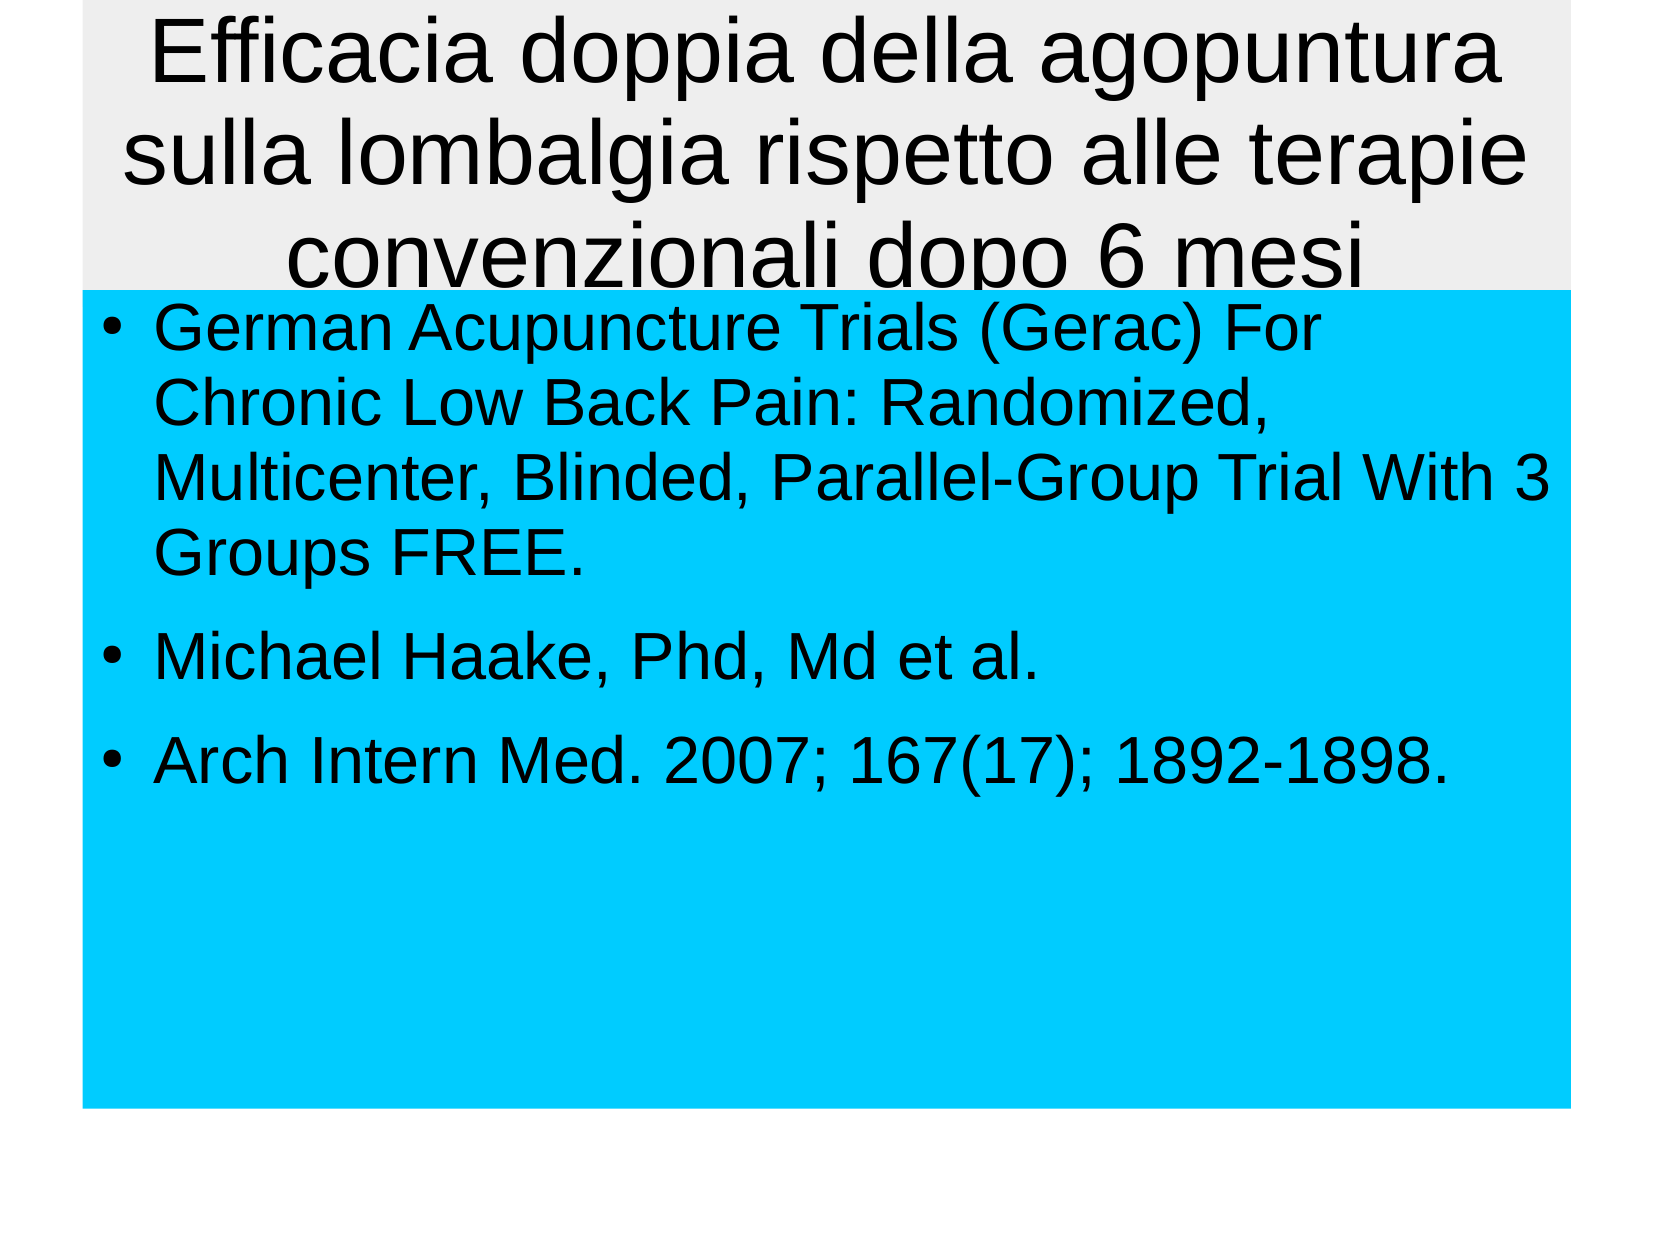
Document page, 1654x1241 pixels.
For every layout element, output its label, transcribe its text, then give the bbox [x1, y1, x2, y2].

title Efficacia doppia della agopuntura sulla lombalgia rispetto alle terapie convenzionali dopo 6 mesi [82, 0, 1571, 290]
list German Acupuncture Trials (Gerac) For Chronic Low Back Pain: Randomized, Multicenter, Blinded, Parallel-Group Trial With 3 Groups FREE. Michael Haake, Phd, Md et al. Arch Intern Med. 2007; 167(17); 1892-1898. [82, 290, 1571, 1109]
